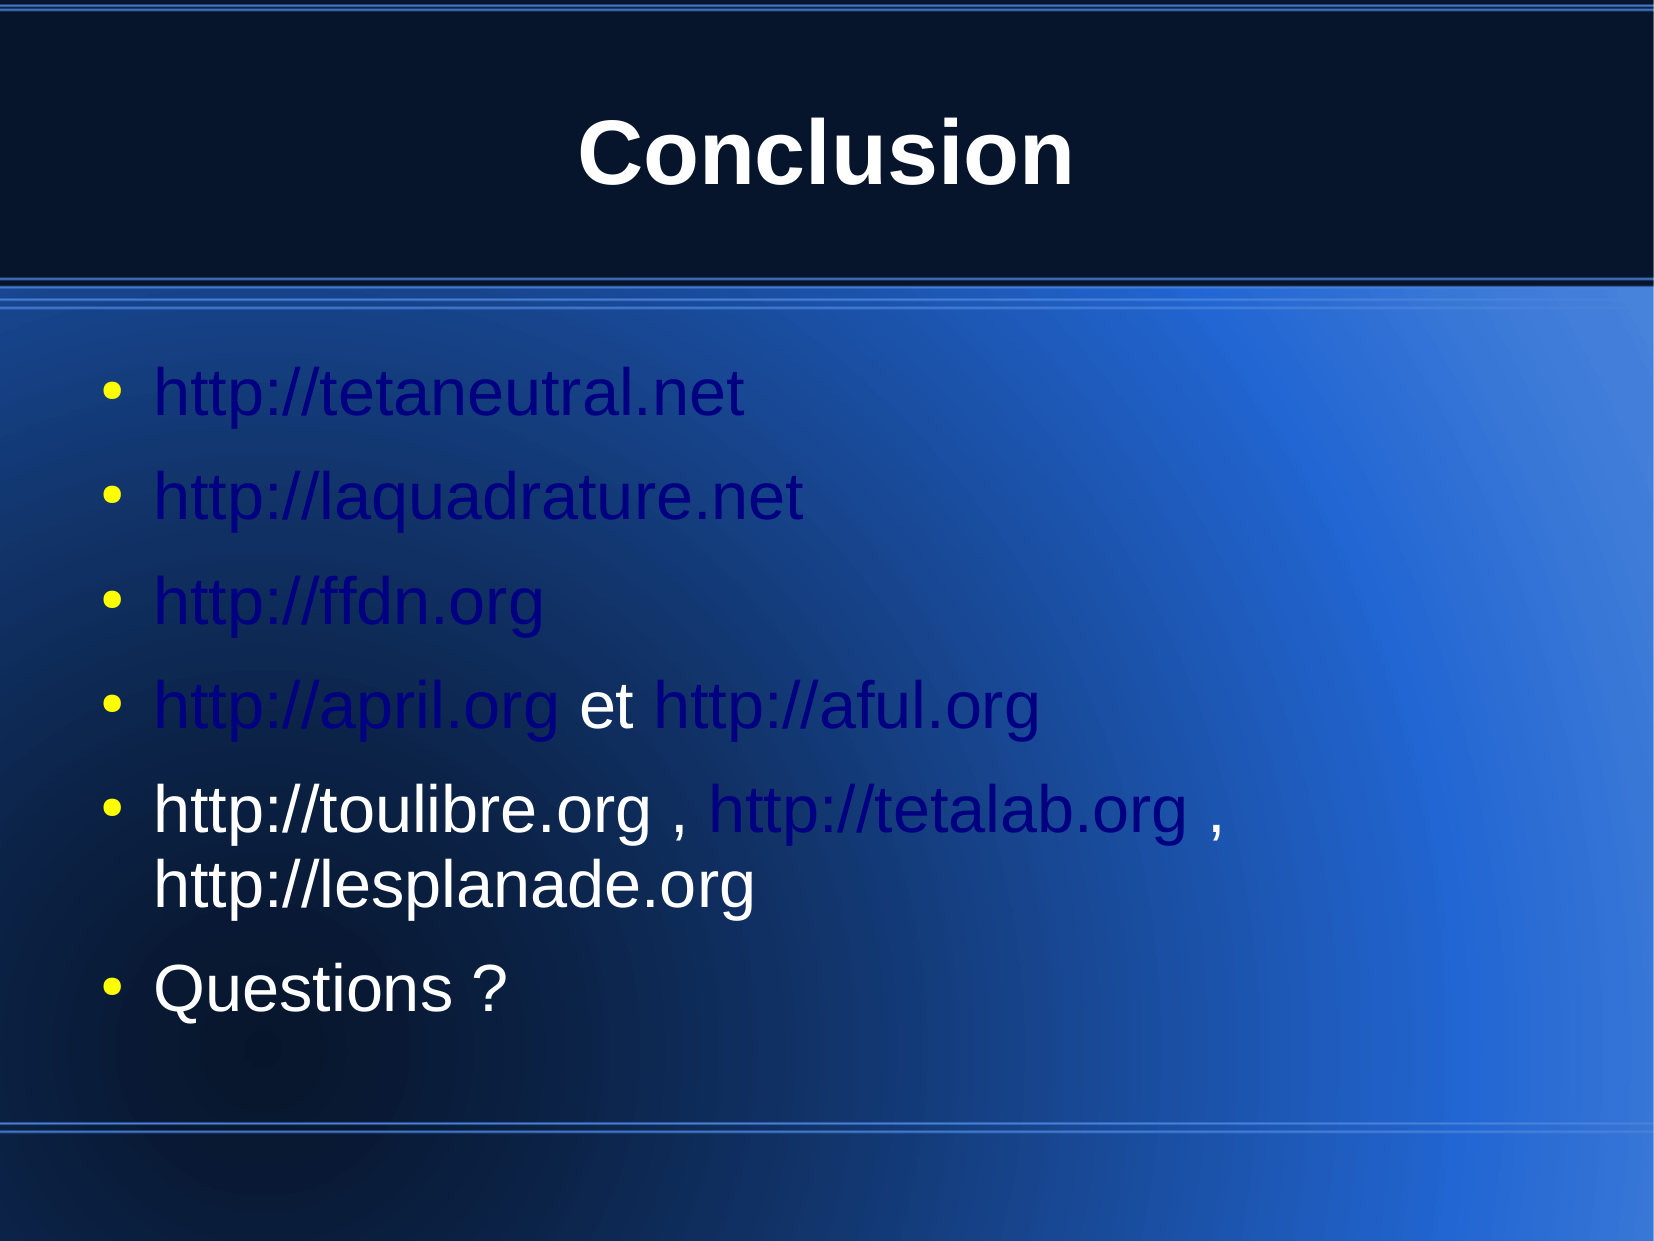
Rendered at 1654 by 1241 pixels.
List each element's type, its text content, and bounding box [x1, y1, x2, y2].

title Conclusion [82, 56, 1571, 250]
list http://tetaneutral.net http://laquadrature.net http://ffdn.org http://april.org et http://aful.org http://toulibre.org , http://tetalab.org , http://lesplanade.org Questions ? [82, 355, 1571, 1159]
picture [0, 0, 1654, 1241]
